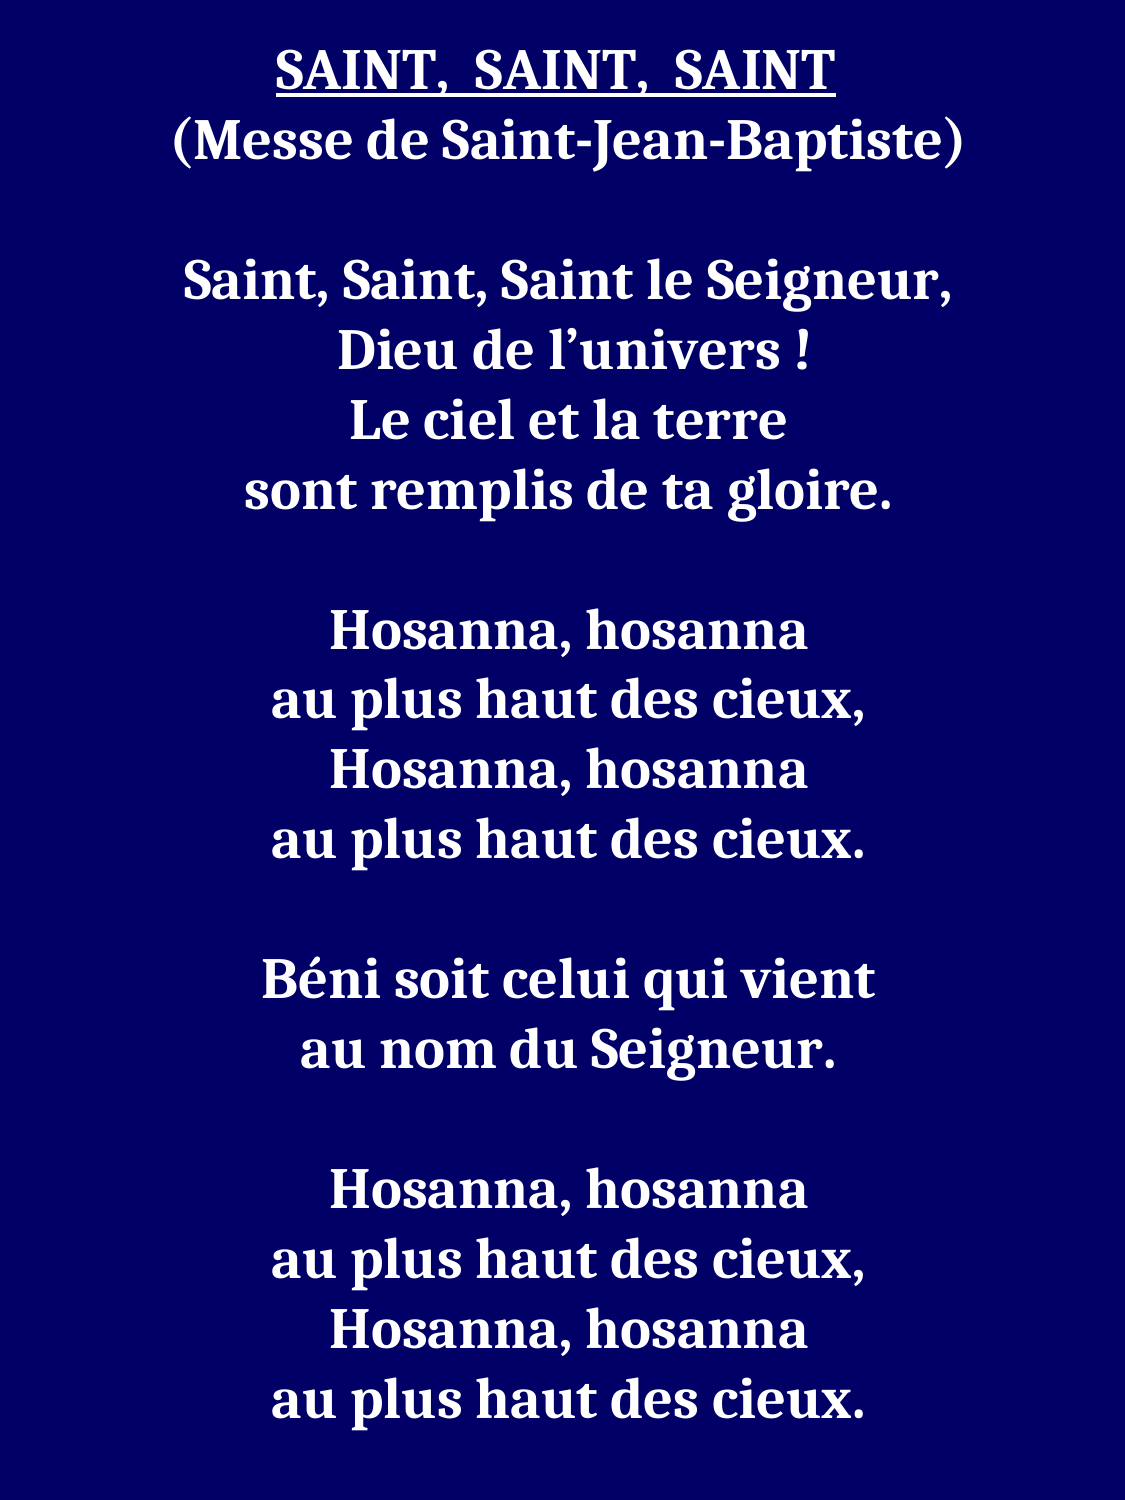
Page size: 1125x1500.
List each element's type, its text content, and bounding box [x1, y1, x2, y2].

text_box SAINT, SAINT, SAINT (Messe de Saint-Jean-Baptiste) Saint, Saint, Saint le Seigneur, Dieu de l’univers ! Le ciel et la terre sont remplis de ta gloire. Hosanna, hosanna au plus haut des cieux, Hosanna, hosanna au plus haut des cieux. Béni soit celui qui vient au nom du Seigneur. Hosanna, hosanna au plus haut des cieux, Hosanna, hosanna au plus haut des cieux. [27, 23, 1111, 1439]
